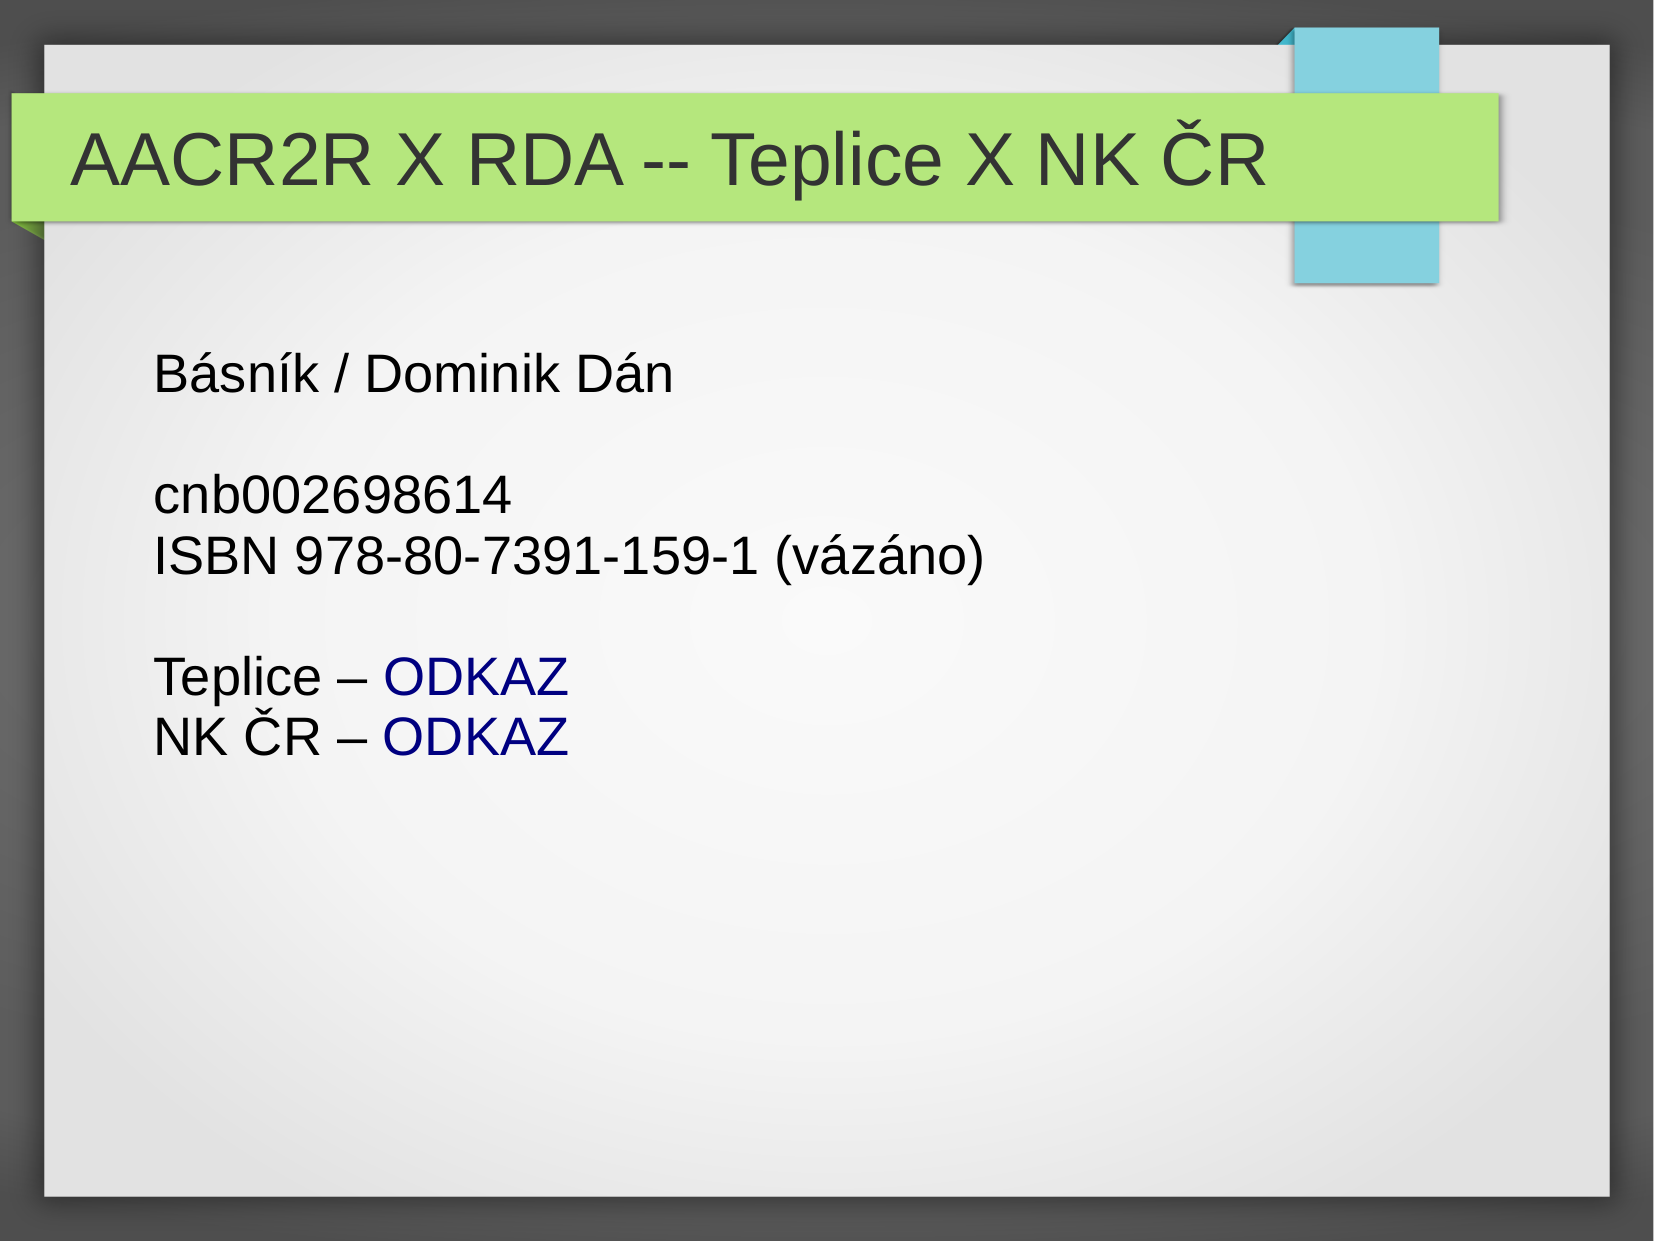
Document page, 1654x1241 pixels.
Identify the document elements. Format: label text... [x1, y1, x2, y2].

list Básník / Dominik Dán cnb002698614 ISBN 978-80-7391-159-1 (vázáno) Teplice – ODKAZ NK ČR – ODKAZ [82, 343, 1538, 1063]
title AACR2R X RDA -- Teplice X NK ČR [70, 106, 1441, 213]
picture [0, 0, 1654, 1241]
